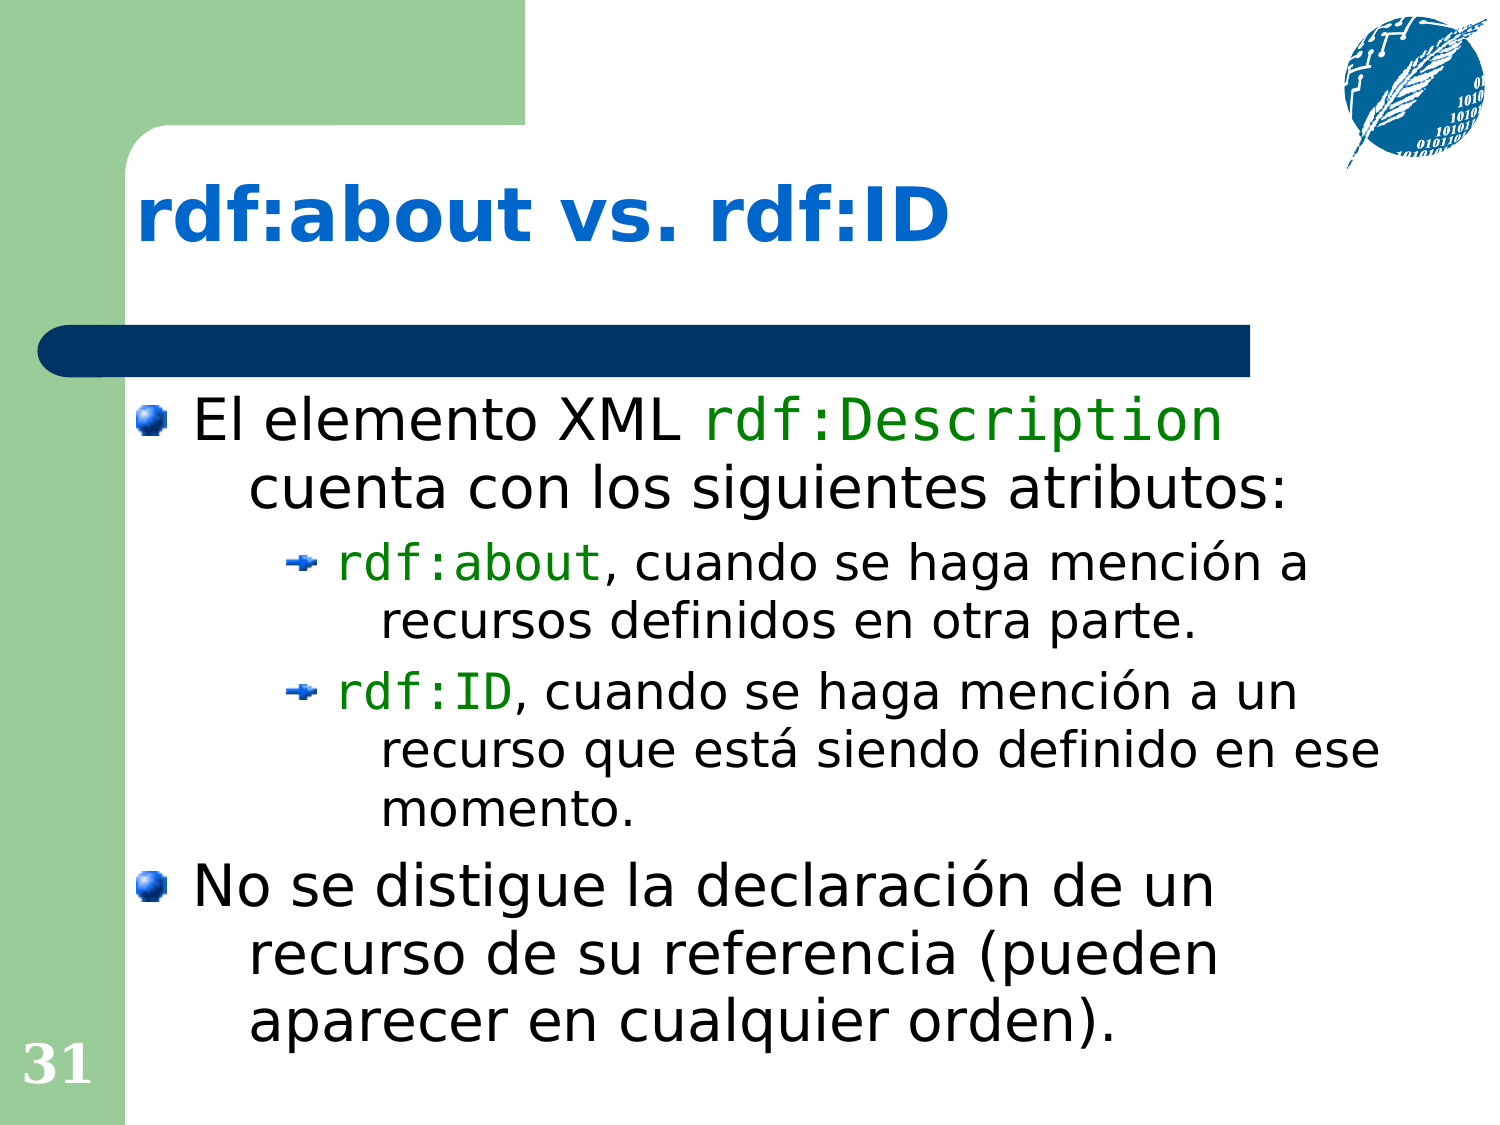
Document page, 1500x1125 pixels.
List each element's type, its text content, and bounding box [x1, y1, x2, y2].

picture [1433, 139, 1440, 147]
title rdf:about vs. rdf:ID [135, 135, 1412, 301]
picture [1436, 127, 1450, 136]
picture [1427, 138, 1431, 148]
list El elemento XML rdf:Description cuenta con los siguientes atributos: rdf:about, cuando se haga mención a recursos definidos en otra parte. rdf:ID, cuando se haga mención a un recurso que está siendo definido en ese momento. No se distigue la declaración de un recurso de su referencia (pueden aparecer en cualquier orden). [136, 386, 1399, 1097]
picture [1341, 15, 1487, 172]
picture [1416, 140, 1425, 149]
